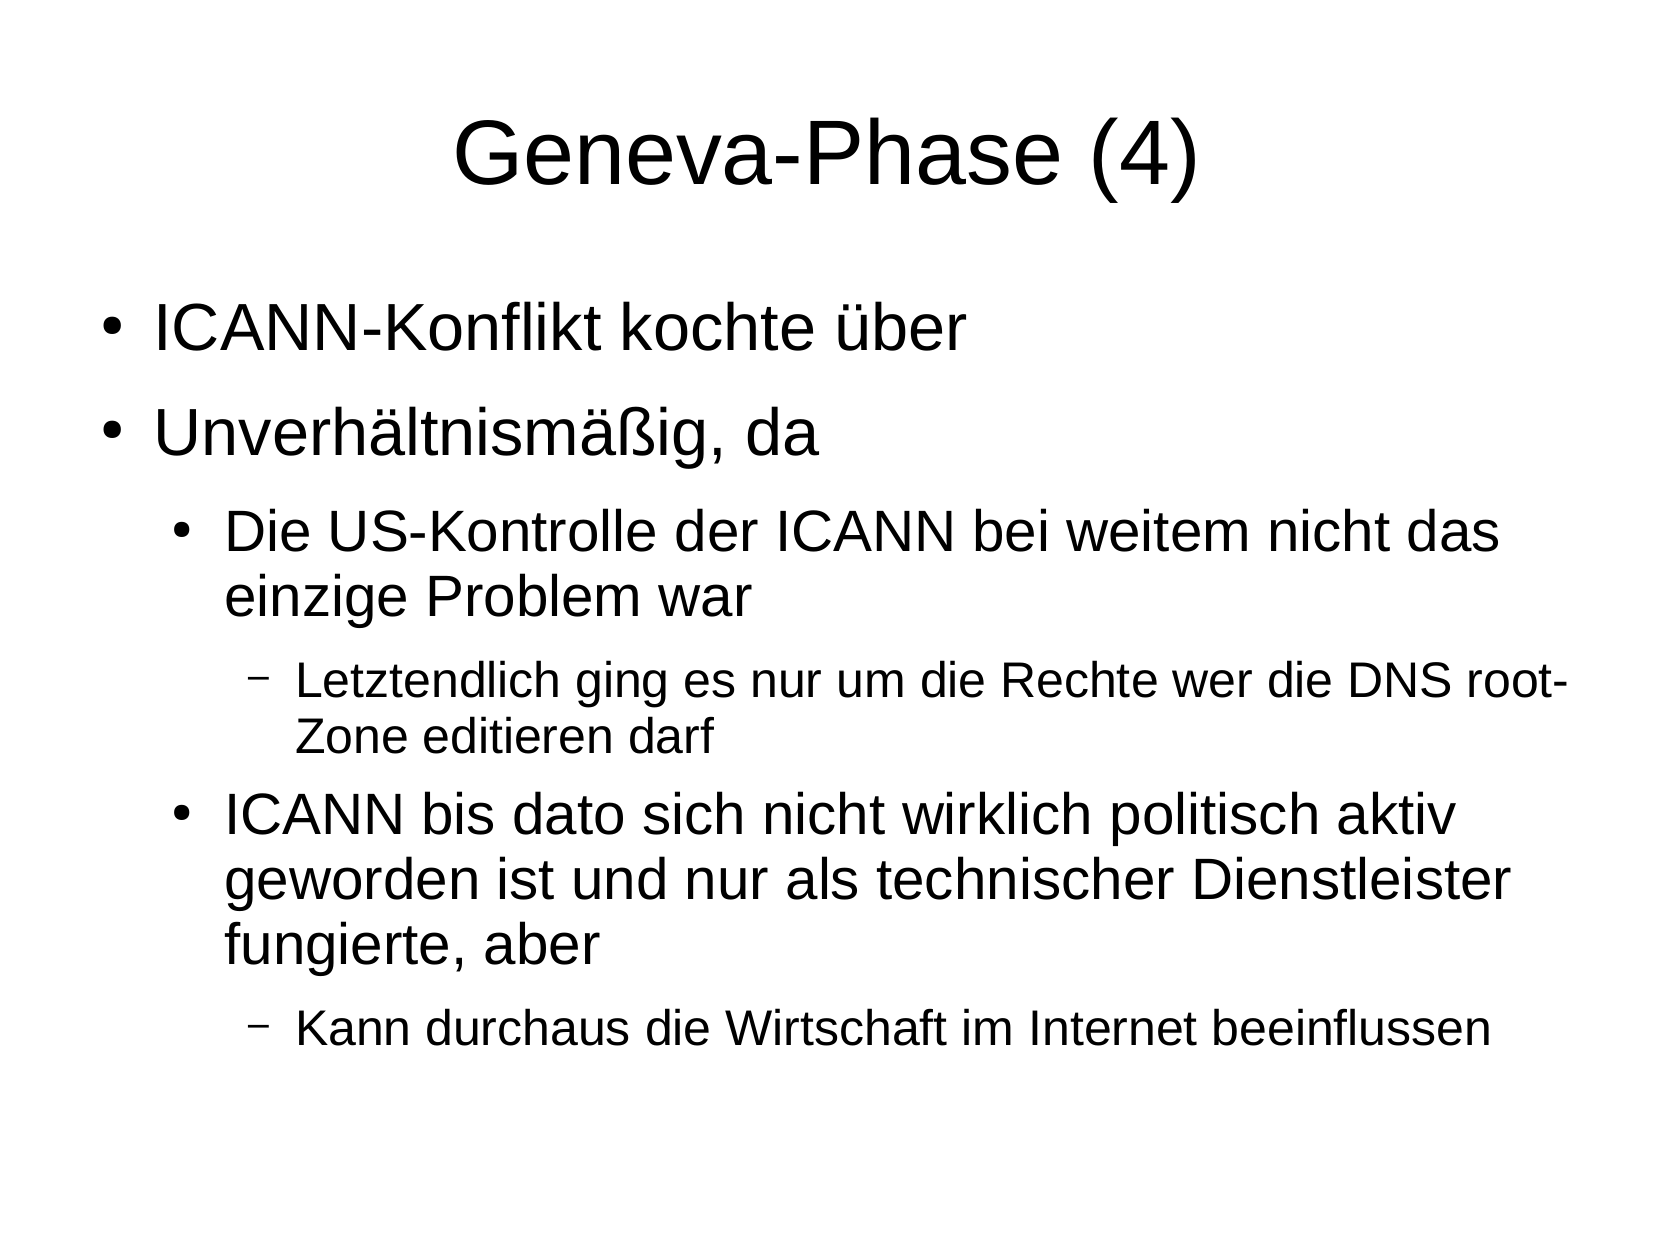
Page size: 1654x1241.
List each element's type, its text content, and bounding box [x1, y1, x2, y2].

title Geneva-Phase (4) [82, 49, 1571, 257]
list ICANN-Konflikt kochte über Unverhältnismäßig, da Die US-Kontrolle der ICANN bei weitem nicht das einzige Problem war Letztendlich ging es nur um die Rechte wer die DNS root-Zone editieren darf ICANN bis dato sich nicht wirklich politisch aktiv geworden ist und nur als technischer Dienstleister fungierte, aber Kann durchaus die Wirtschaft im Internet beeinflussen [82, 290, 1571, 1109]
